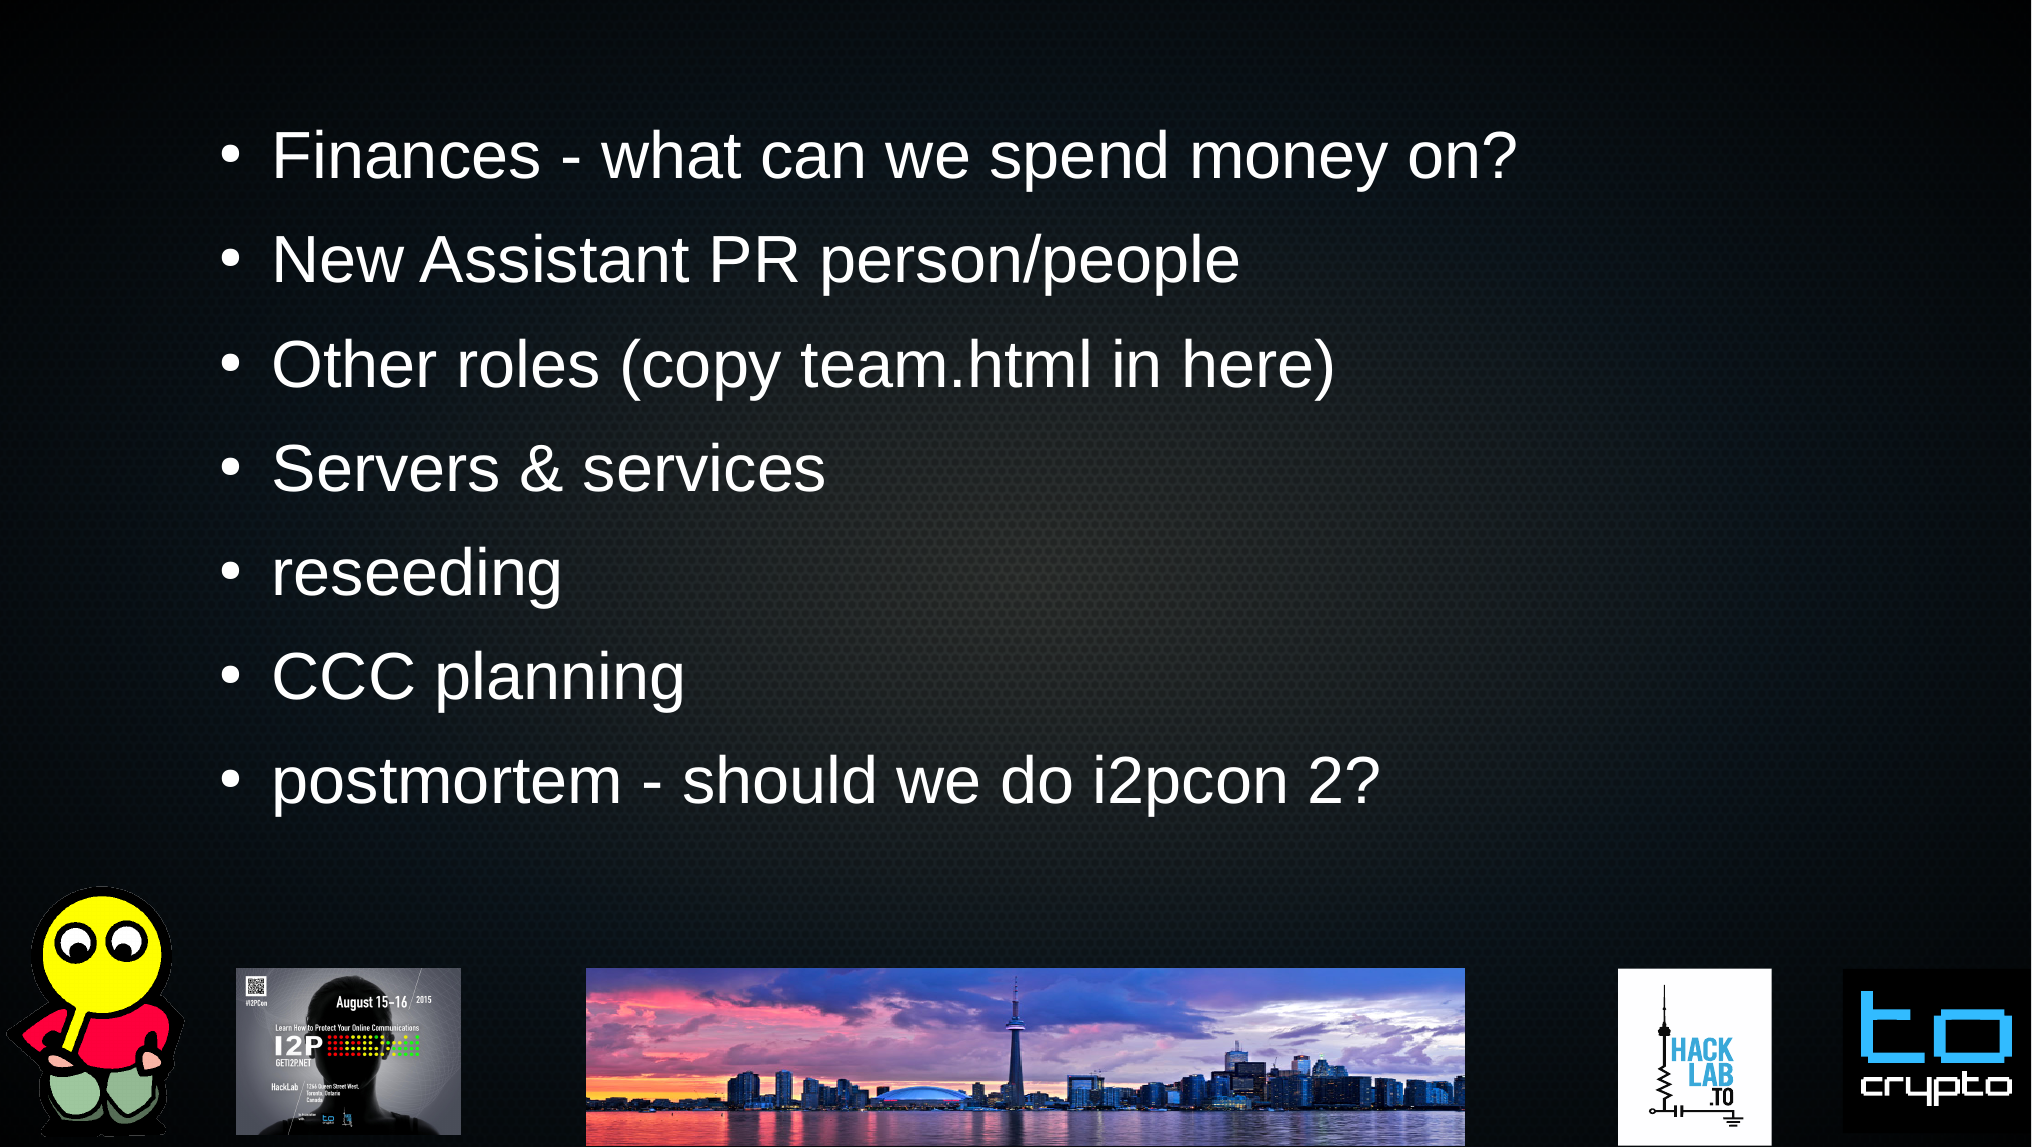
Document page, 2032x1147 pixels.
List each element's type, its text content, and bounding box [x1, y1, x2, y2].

picture [0, 0, 2032, 1147]
list Finances - what can we spend money on? New Assistant PR person/people Other roles (copy team.html in here) Servers & services reseeding CCC planning postmortem - should we do i2pcon 2? [200, 118, 2025, 839]
